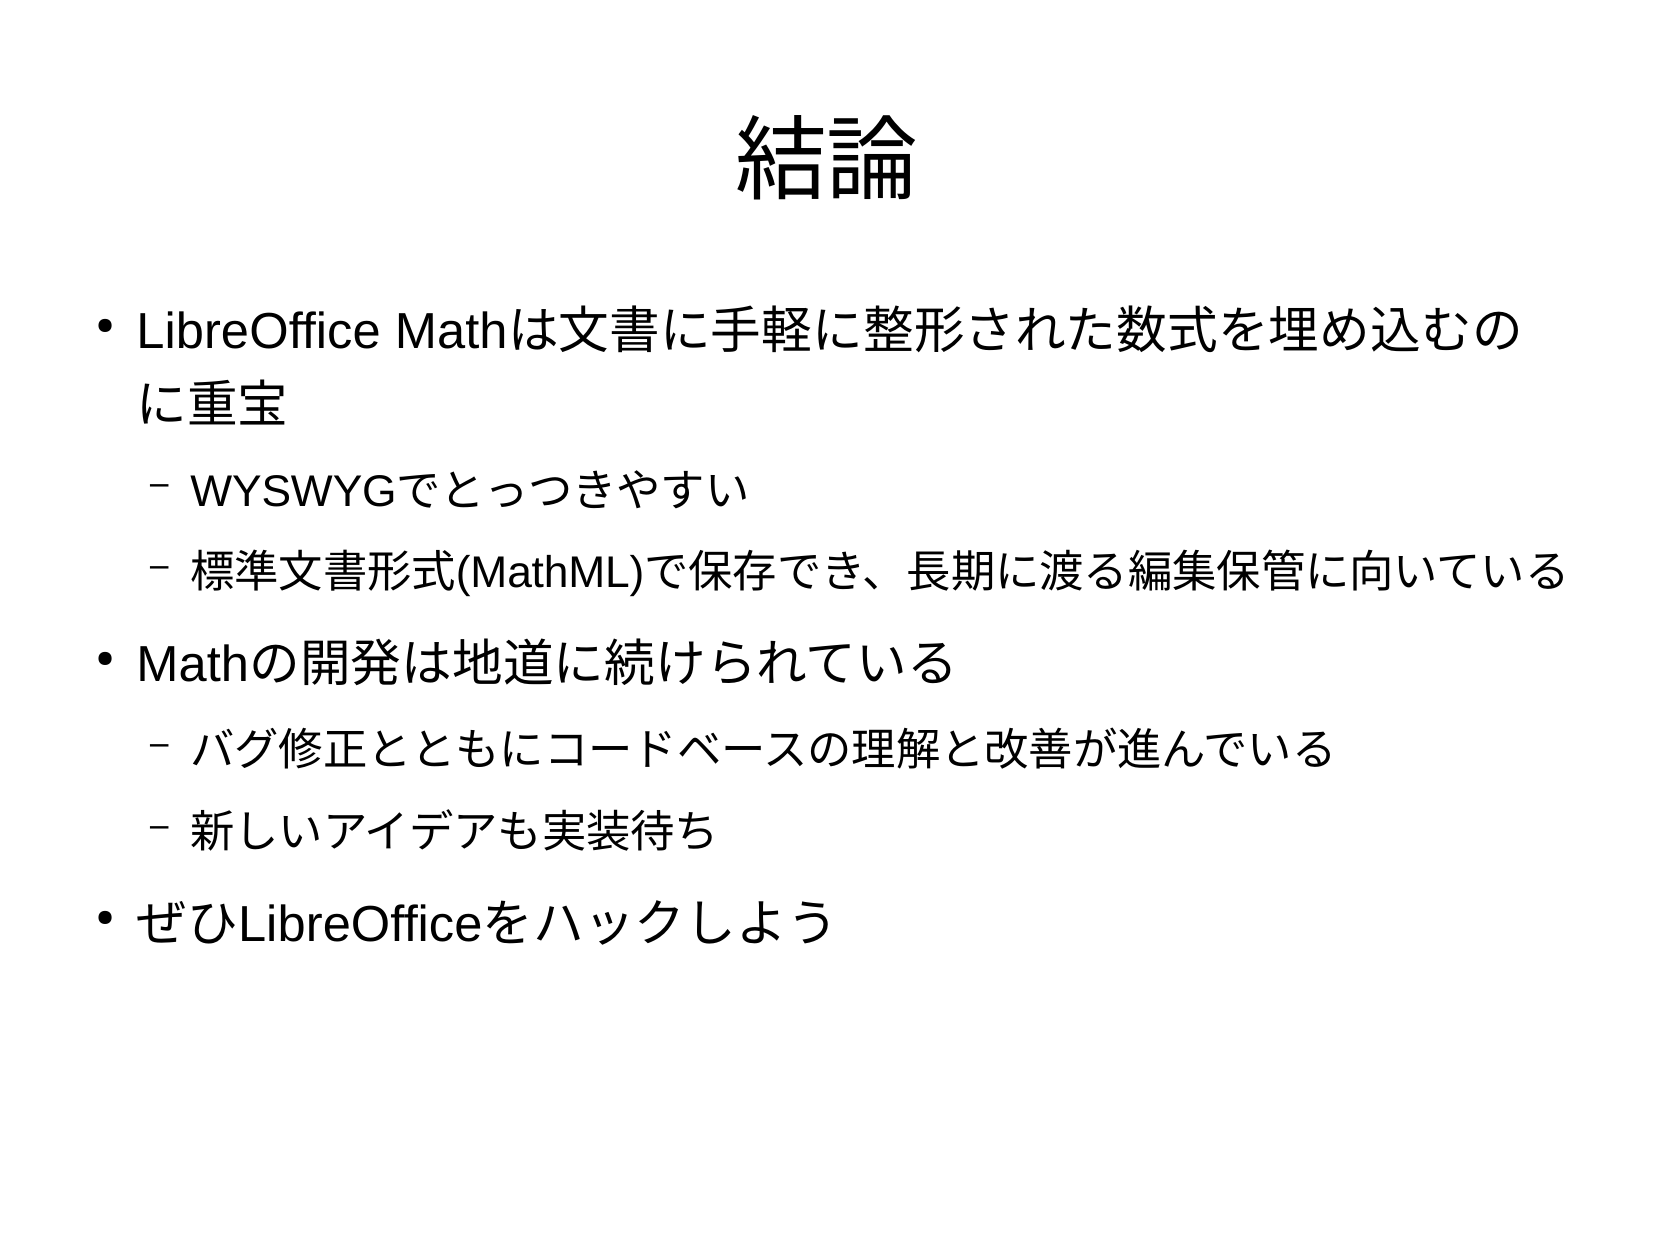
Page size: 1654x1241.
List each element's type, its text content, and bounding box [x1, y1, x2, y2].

list LibreOffice Mathは文書に手軽に整形された数式を埋め込むのに重宝 WYSWYGでとっつきやすい 標準文書形式(MathML)で保存でき、長期に渡る編集保管に向いている Mathの開発は地道に続けられている バグ修正とともにコードベースの理解と改善が進んでいる 新しいアイデアも実装待ち ぜひLibreOfficeをハックしよう [82, 290, 1571, 1010]
title 結論 [82, 49, 1571, 257]
